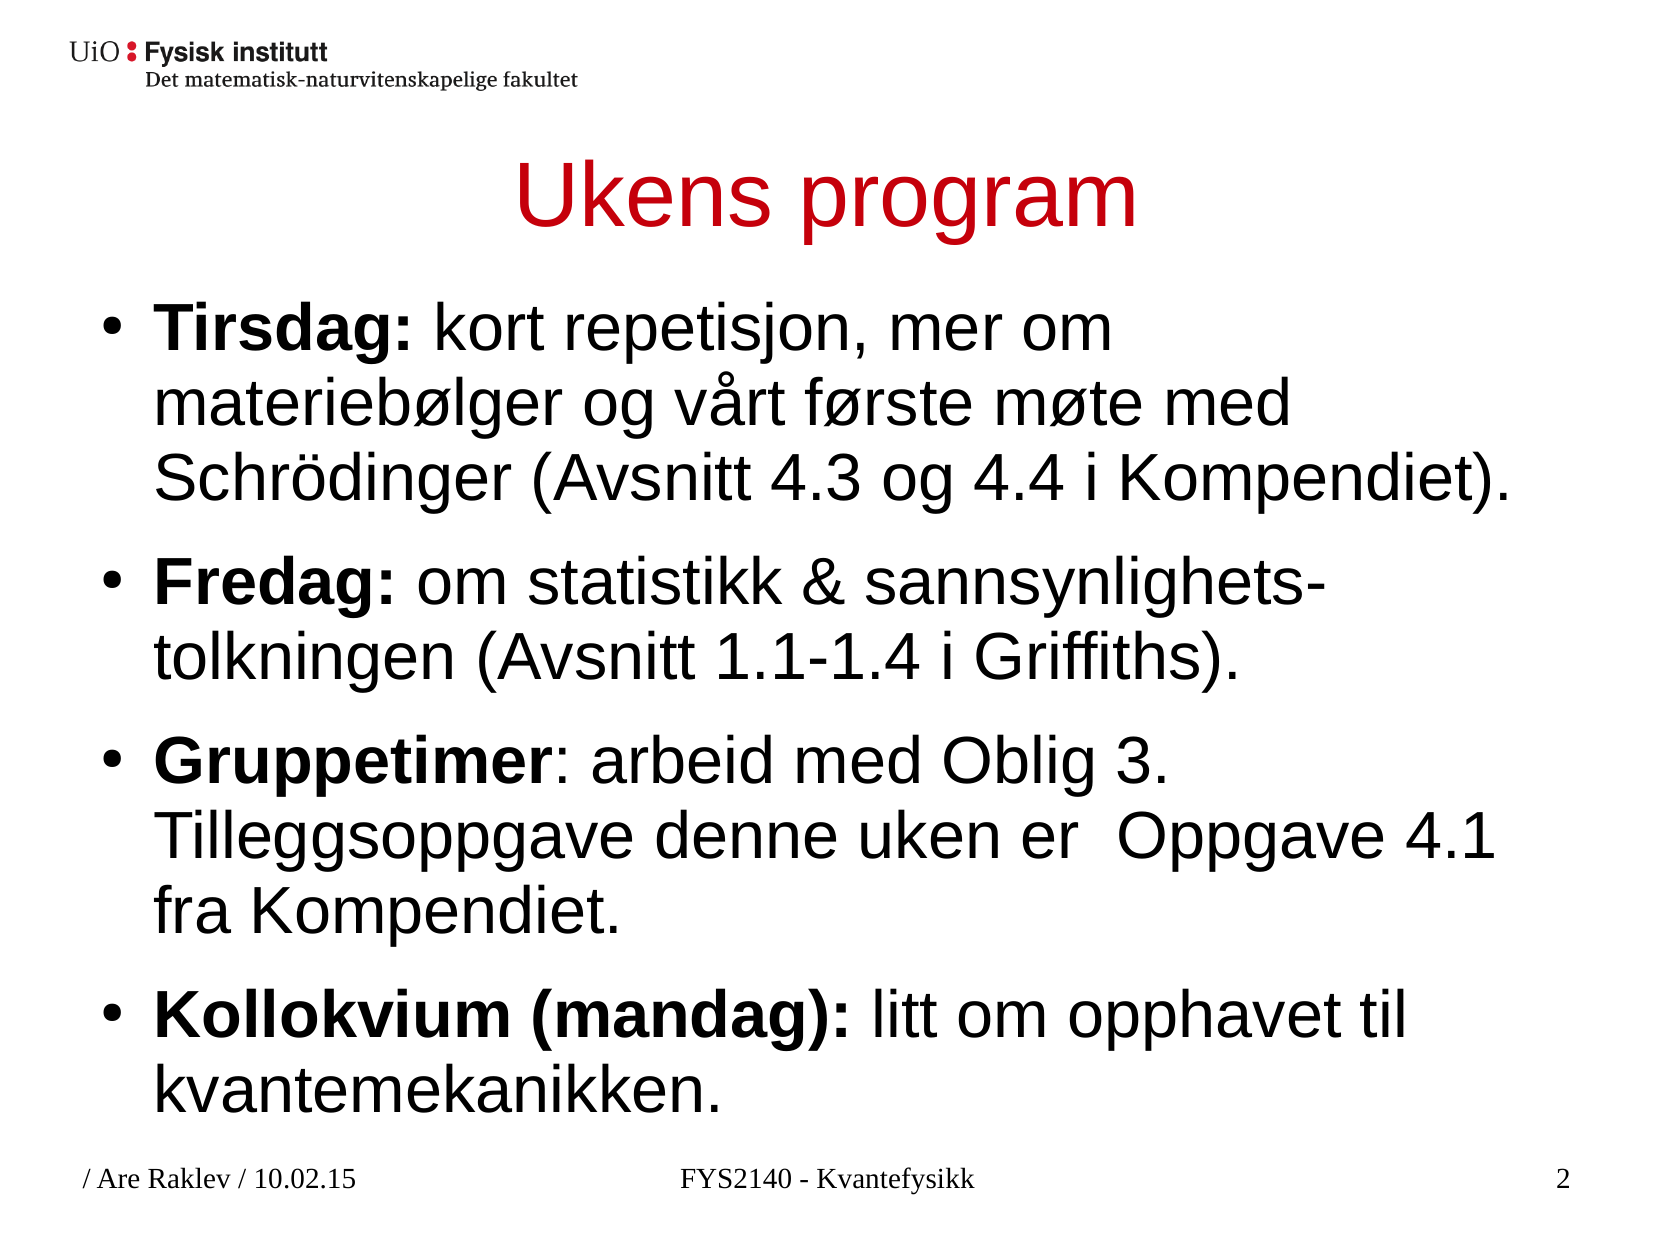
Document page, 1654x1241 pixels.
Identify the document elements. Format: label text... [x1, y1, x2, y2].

list Tirsdag: kort repetisjon, mer om materiebølger og vårt første møte med Schrödinger (Avsnitt 4.3 og 4.4 i Kompendiet). Fredag: om statistikk & sannsynlighets-tolkningen (Avsnitt 1.1-1.4 i Griffiths). Gruppetimer: arbeid med Oblig 3. Tilleggsoppgave denne uken er Oppgave 4.1 fra Kompendiet. Kollokvium (mandag): litt om opphavet til kvantemekanikken. [82, 290, 1538, 1125]
title Ukens program [82, 90, 1571, 298]
picture [68, 37, 581, 93]
